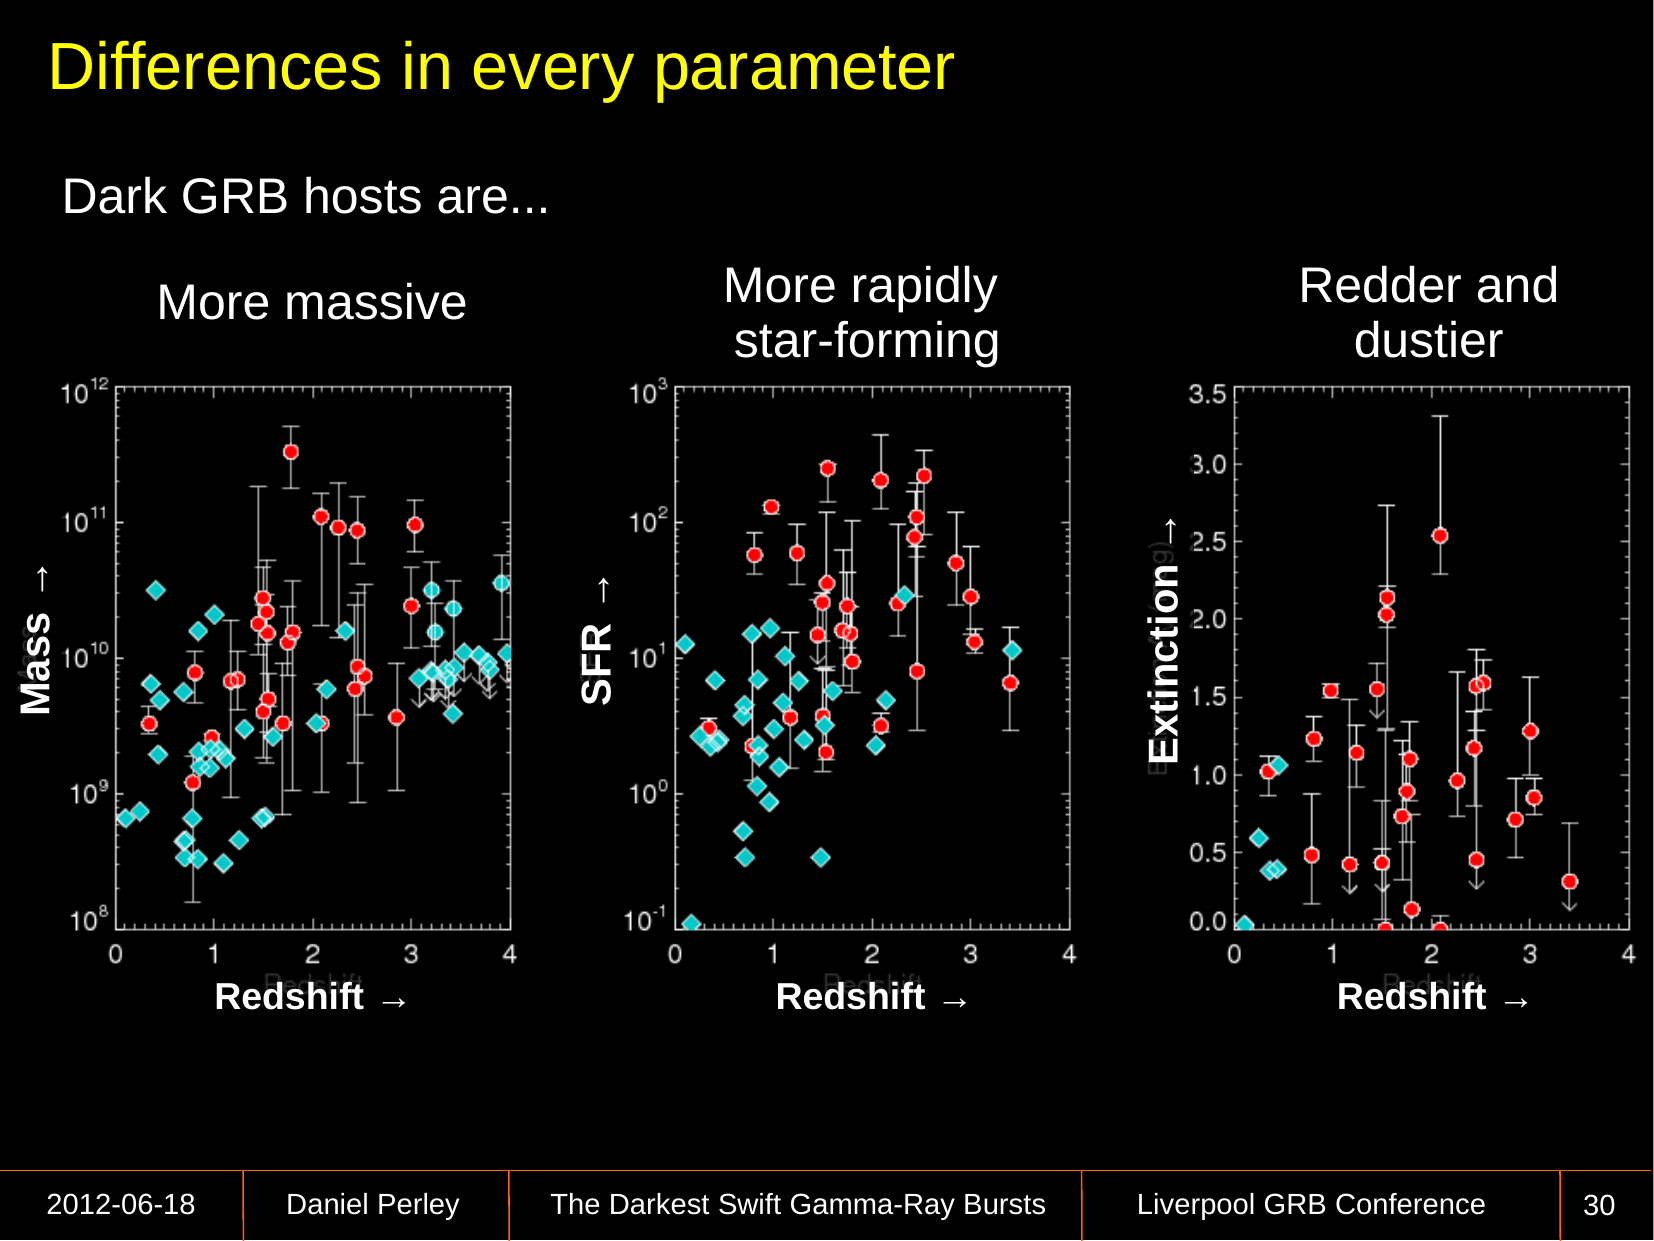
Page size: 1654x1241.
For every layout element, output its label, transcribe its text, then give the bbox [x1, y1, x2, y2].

title Differences in every parameter [47, 25, 1564, 107]
text_box Redder and dustier [1212, 249, 1645, 376]
text_box Extinction → [1132, 452, 1194, 824]
text_box Redshift → [127, 967, 499, 1025]
text_box Redshift → [1250, 967, 1622, 1025]
text_box Mass → [4, 452, 66, 824]
picture [9, 364, 1639, 1003]
text_box SFR → [565, 452, 627, 824]
text_box Redshift → [689, 967, 1061, 1025]
text_box More rapidly star-forming [651, 249, 1084, 376]
text_box Dark GRB hosts are... [46, 160, 633, 232]
text_box More massive [95, 267, 529, 338]
